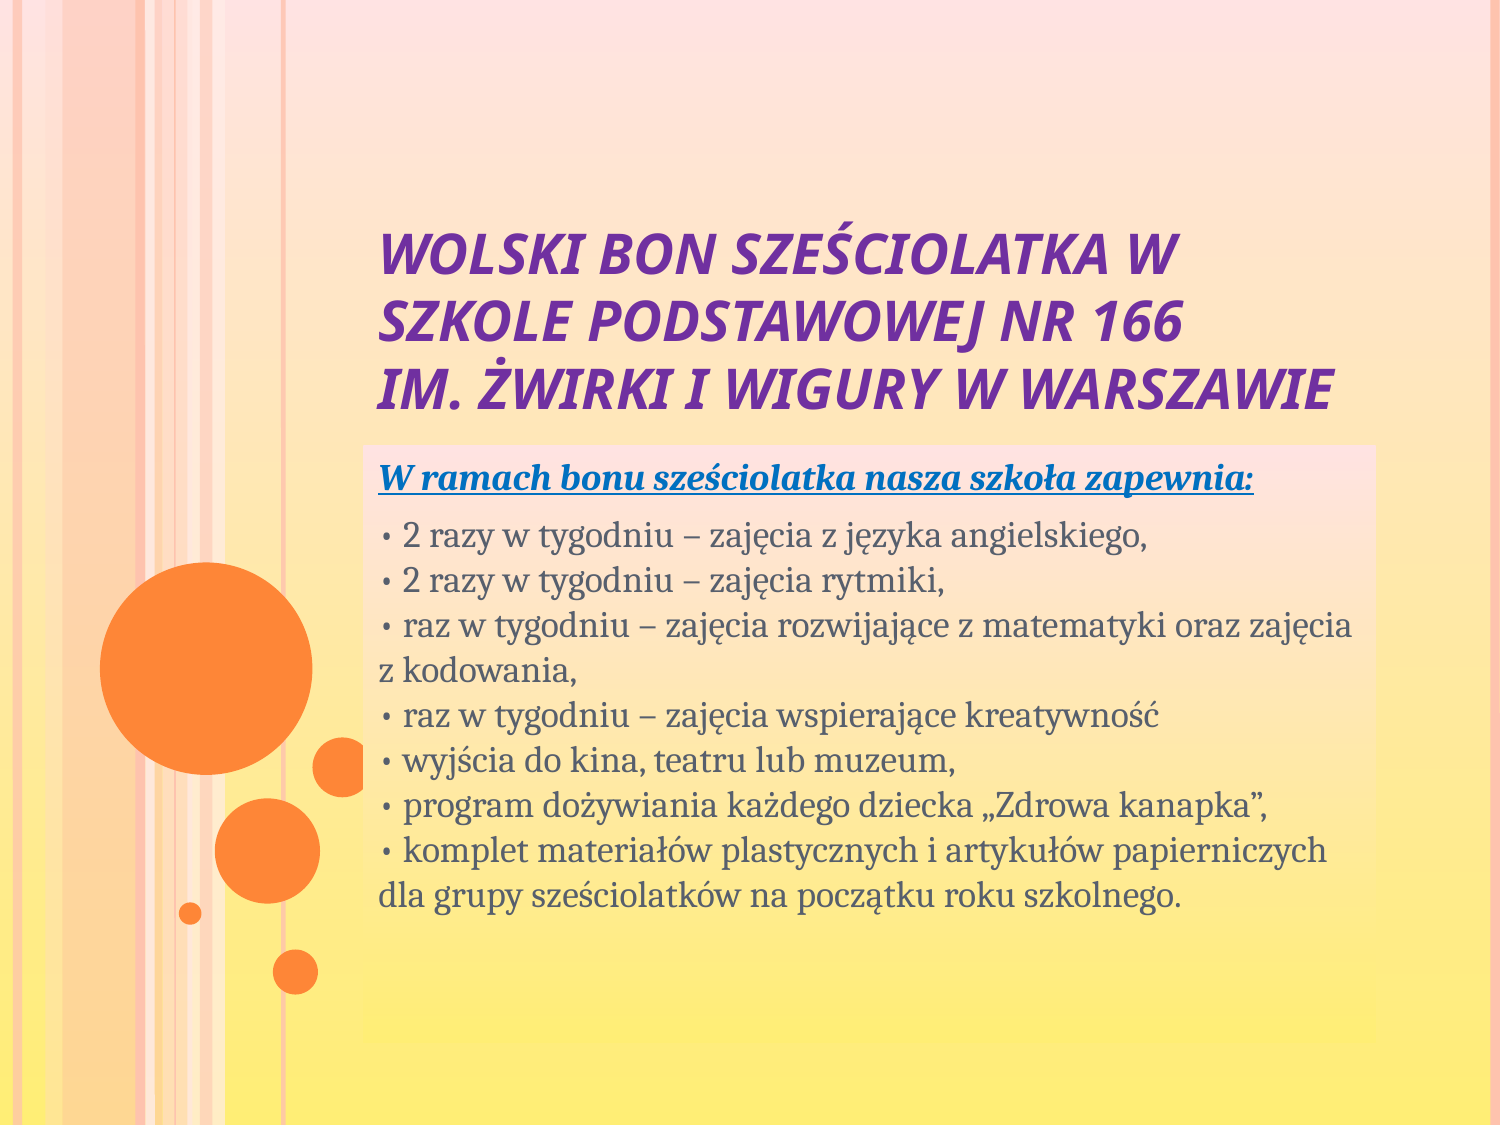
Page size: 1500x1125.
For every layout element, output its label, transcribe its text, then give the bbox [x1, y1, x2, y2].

subtitle W ramach bonu sześciolatka nasza szkoła zapewnia: • 2 razy w tygodniu – zajęcia z języka angielskiego, • 2 razy w tygodniu – zajęcia rytmiki, • raz w tygodniu – zajęcia rozwijające z matematyki oraz zajęcia z kodowania, • raz w tygodniu – zajęcia wspierające kreatywność • wyjścia do kina, teatru lub muzeum, • program dożywiania każdego dziecka „Zdrowa kanapka”, • komplet materiałów plastycznych i artykułów papierniczych dla grupy sześciolatków na początku roku szkolnego. [363, 445, 1376, 1043]
title WOLSKI BON SZEŚCIOLATKA W SZKOLE PODSTAWOWEJ NR 166 IM. ŻWIRKI I WIGURY W WARSZAWIE [363, 117, 1376, 428]
